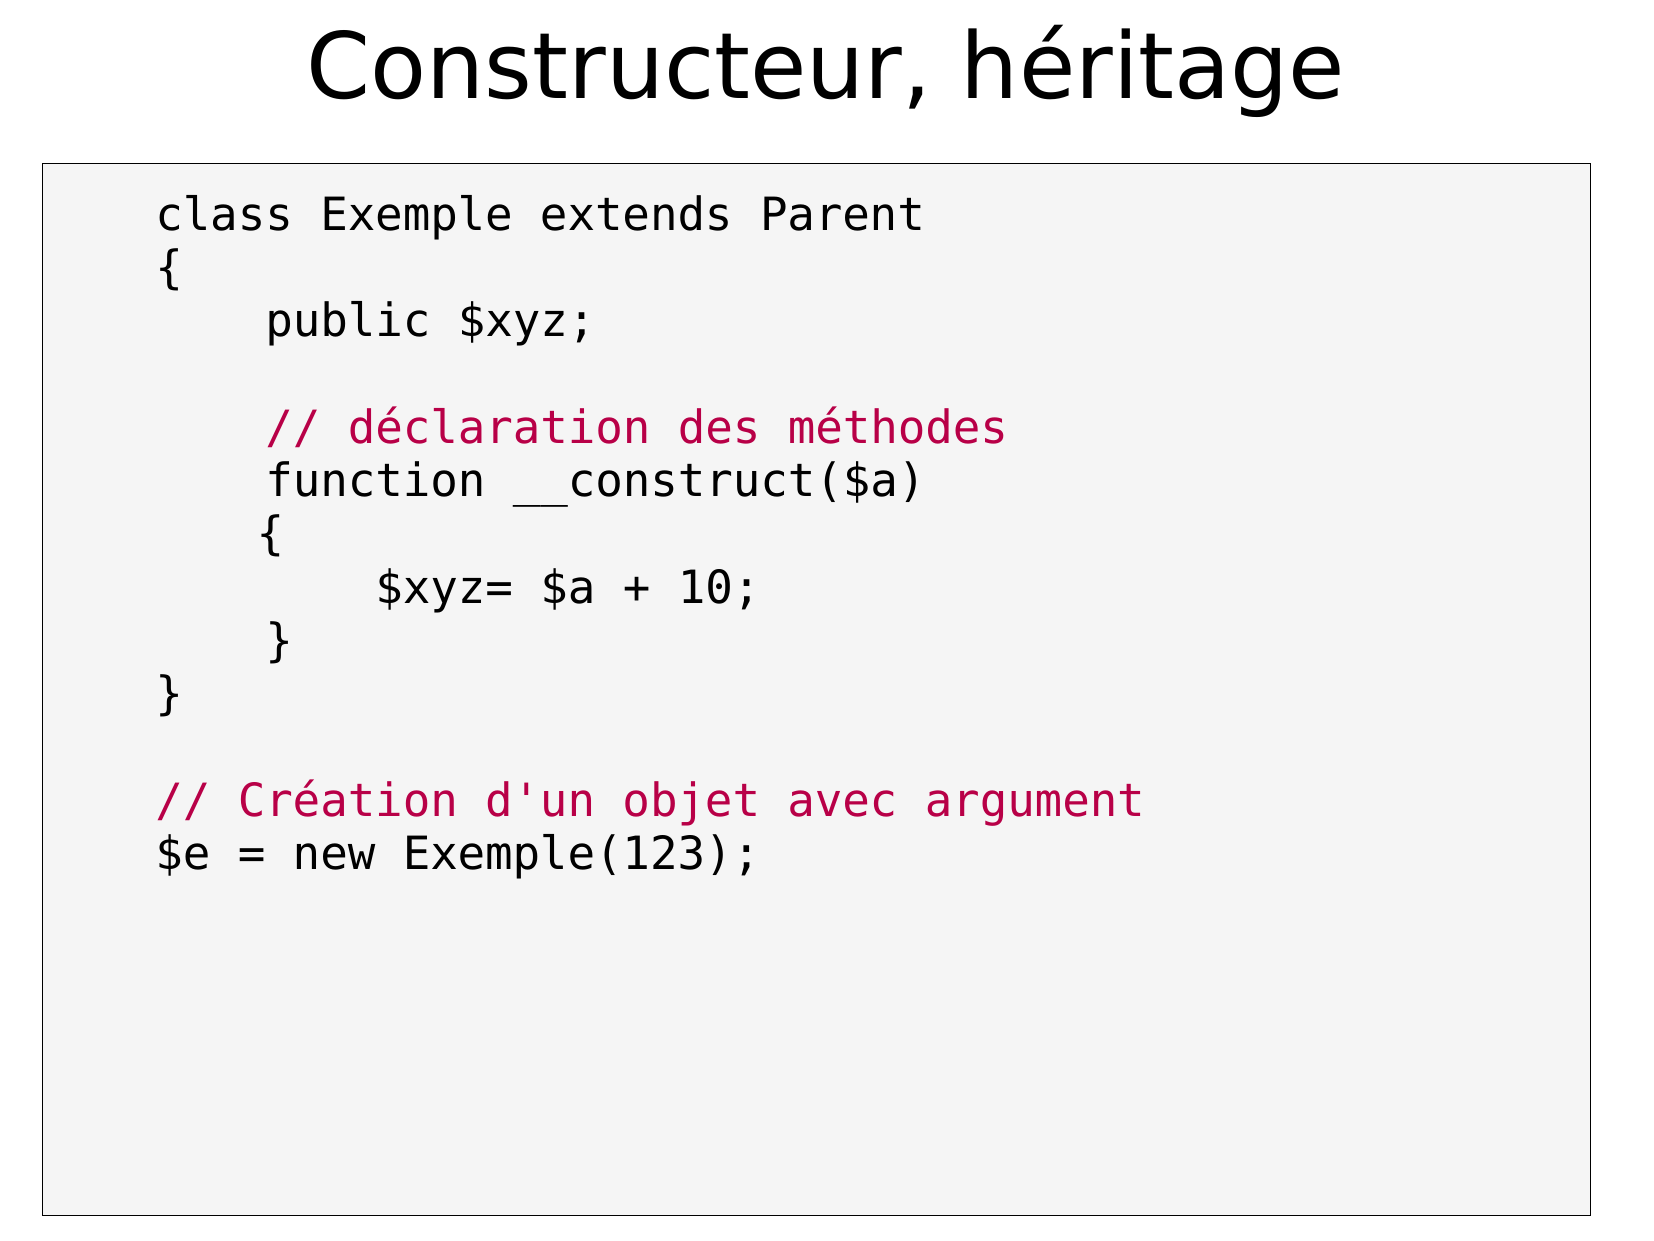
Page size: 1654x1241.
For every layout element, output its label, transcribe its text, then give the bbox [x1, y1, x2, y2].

text_box class Exemple extends Parent { public $xyz; // déclaration des méthodes function __construct($a) { $xyz= $a + 10; } } // Création d'un objet avec argument $e = new Exemple(123); [155, 187, 1146, 1159]
title Constructeur, héritage [0, 5, 1654, 128]
text_box [42, 163, 1591, 1216]
